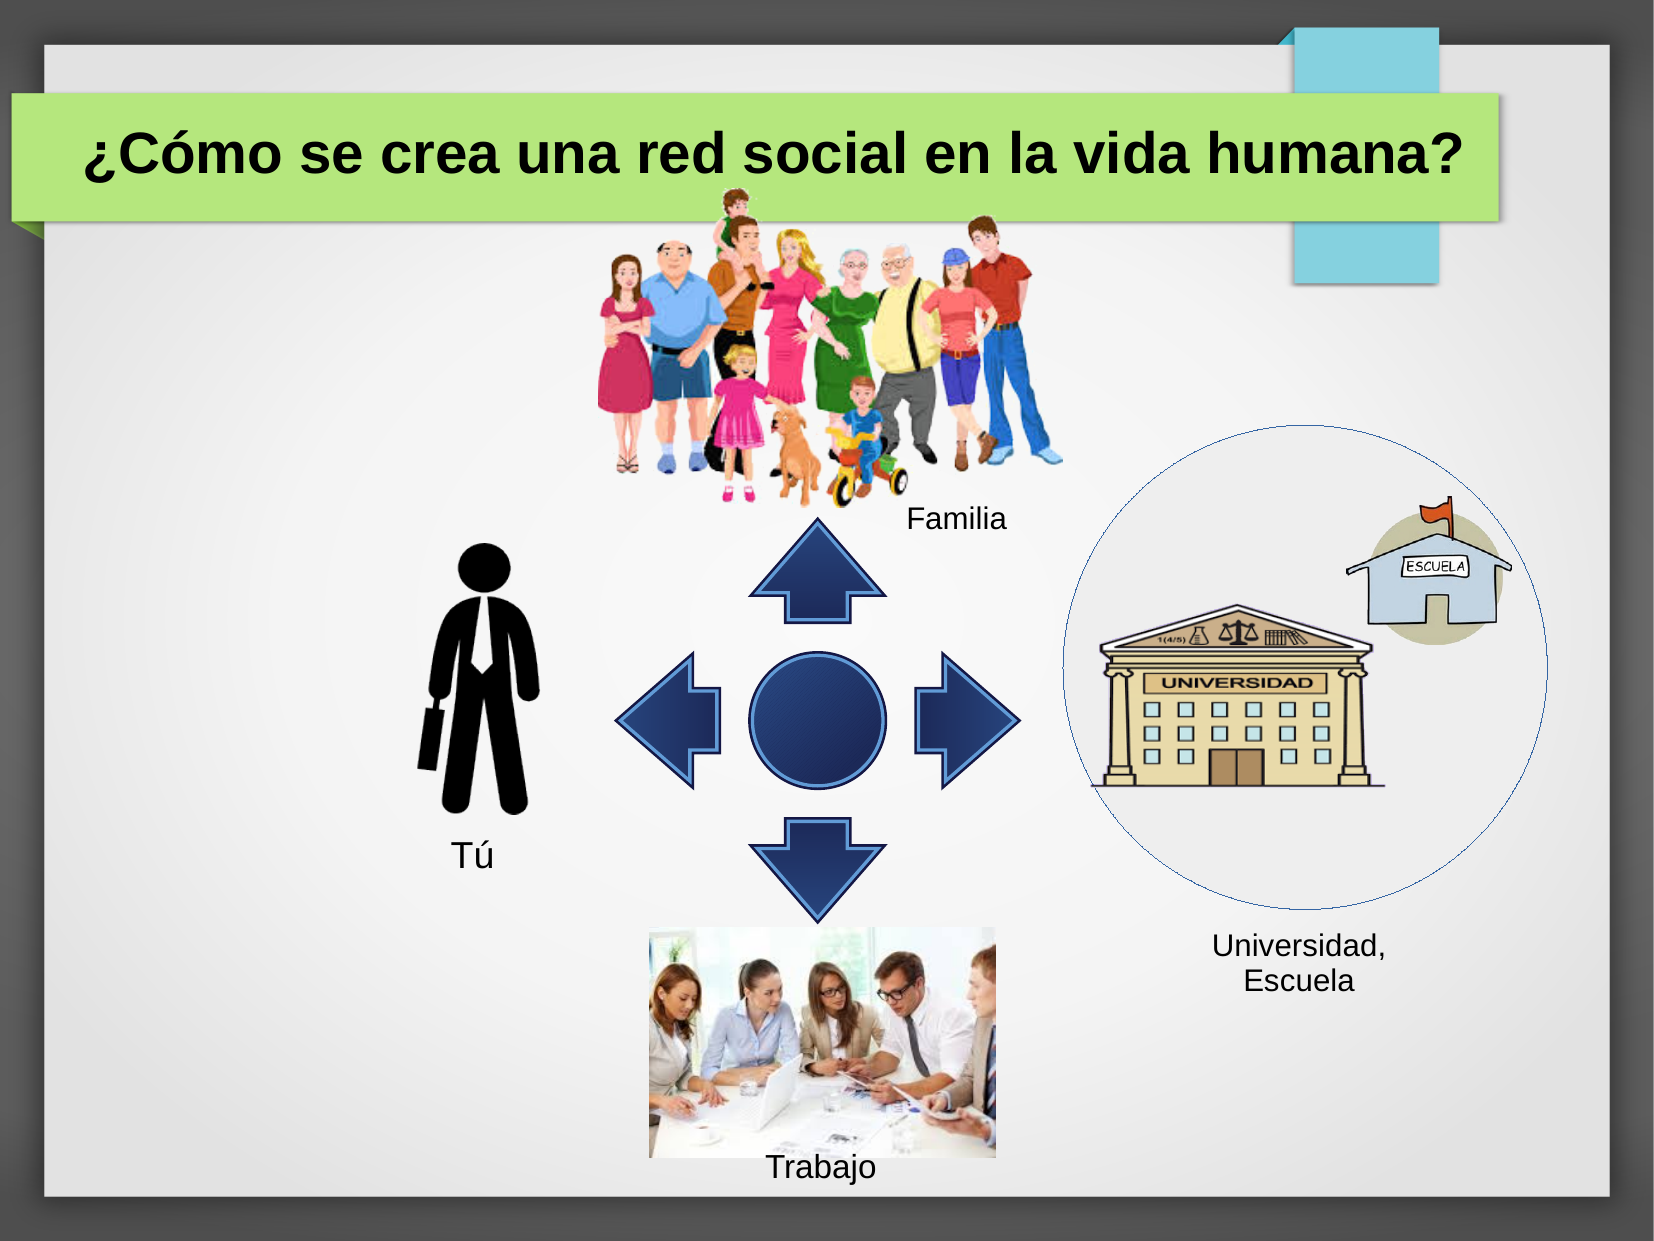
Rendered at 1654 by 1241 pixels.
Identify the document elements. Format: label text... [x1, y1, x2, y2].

text_box [1062, 425, 1477, 762]
picture [0, 0, 1654, 1241]
text_box Tú [389, 826, 556, 884]
text_box Trabajo [673, 1141, 969, 1193]
text_box [1095, 541, 1548, 910]
title ¿Cómo se crea una red social en la vida humana? [82, 79, 1548, 228]
text_box Familia [826, 493, 1087, 544]
text_box Universidad, Escuela [1169, 921, 1430, 1006]
